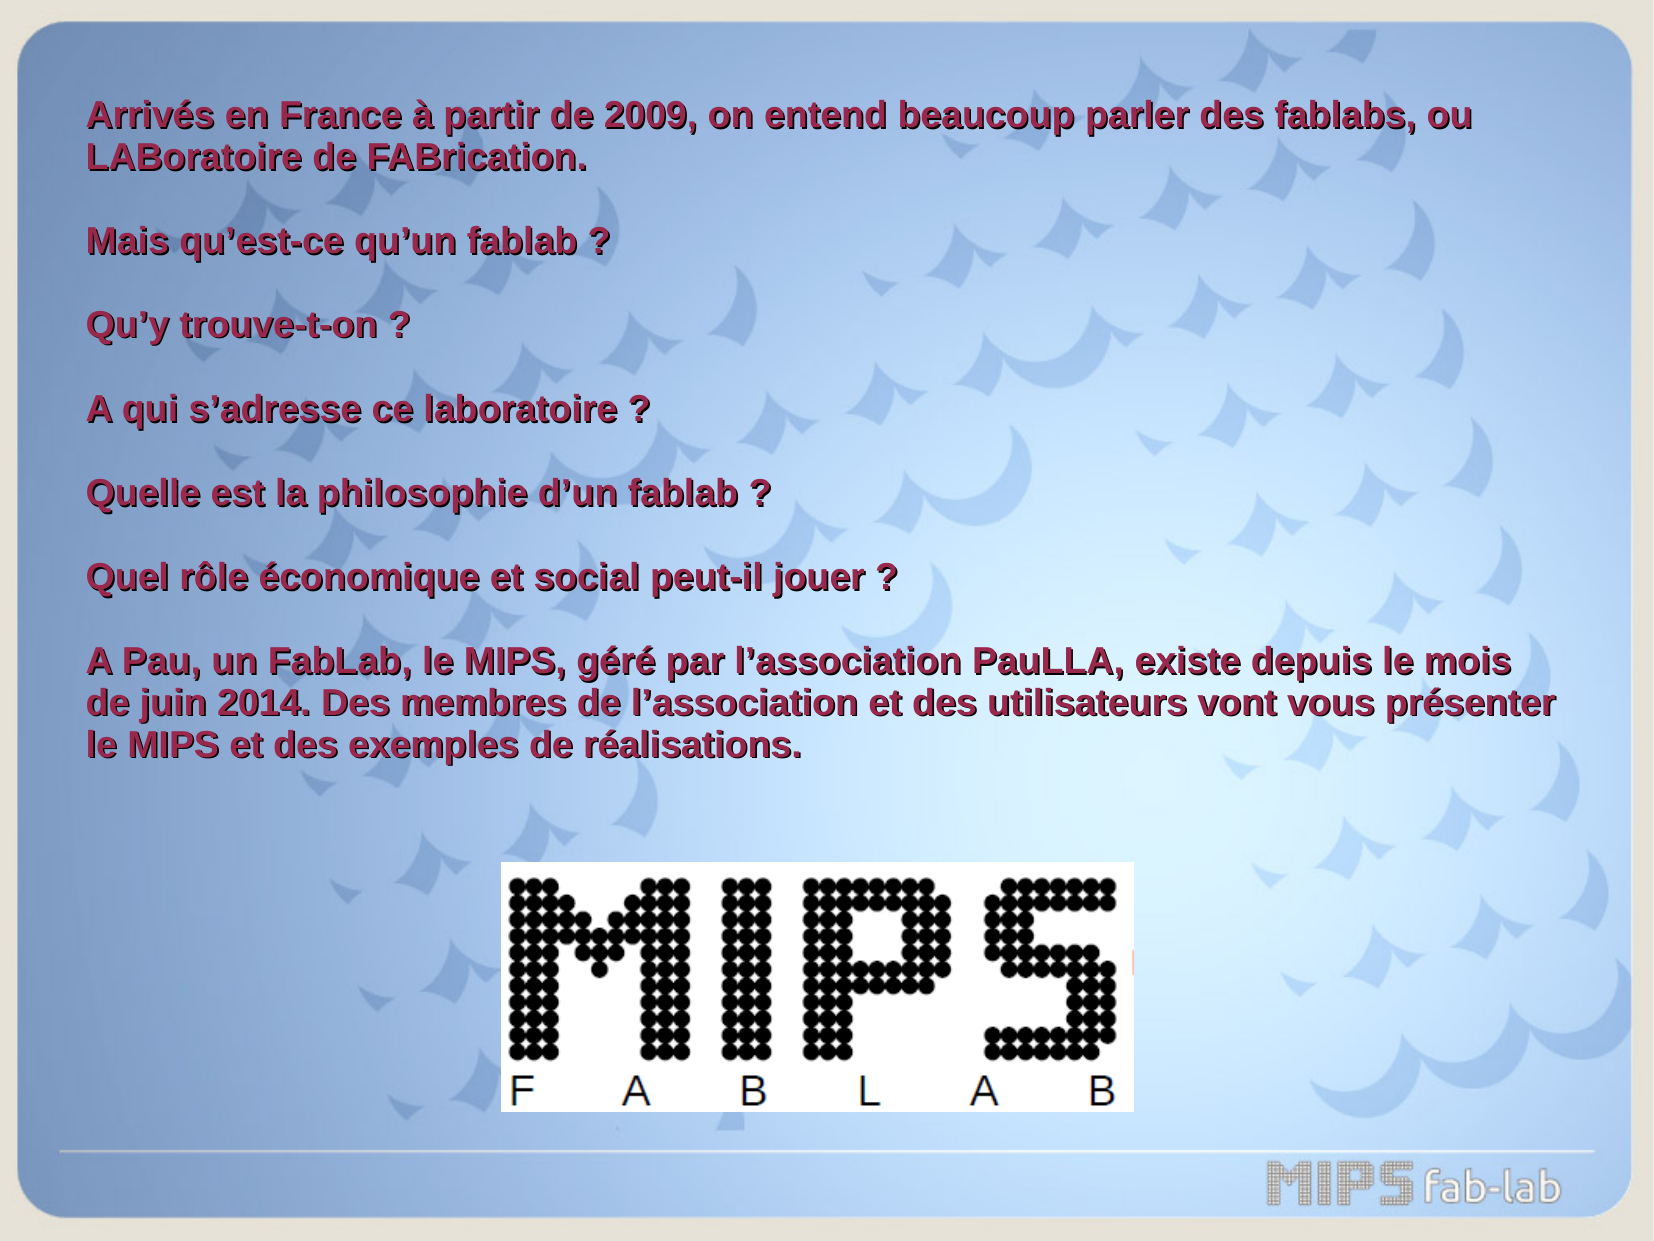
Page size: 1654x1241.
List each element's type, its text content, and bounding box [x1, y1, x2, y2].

text_box Arrivés en France à partir de 2009, on entend beaucoup parler des fablabs, ou LABoratoire de FABrication. Mais qu’est-ce qu’un fablab ? Qu’y trouve-t-on ? A qui s’adresse ce laboratoire ? Quelle est la philosophie d’un fablab ? Quel rôle économique et social peut-il jouer ? A Pau, un FabLab, le MIPS, géré par l’association PauLLA, existe depuis le mois de juin 2014. Des membres de l’association et des utilisateurs vont vous présenter le MIPS et des exemples de réalisations. [70, 86, 1571, 792]
picture [0, 0, 1654, 1241]
